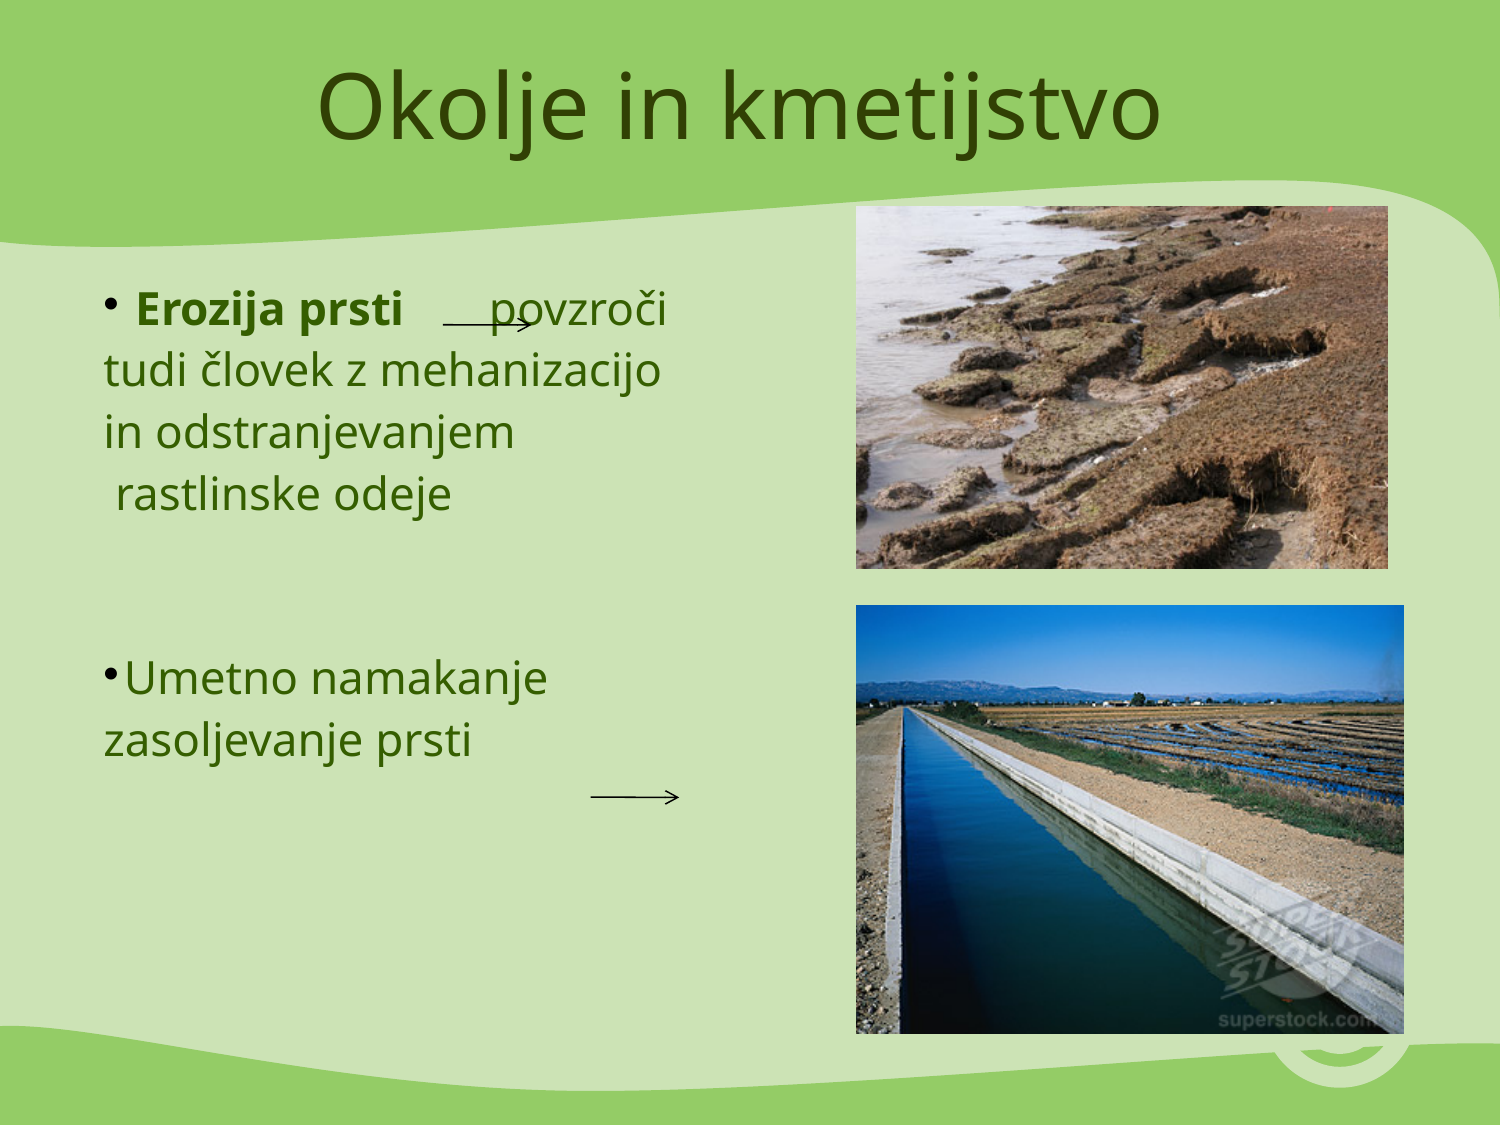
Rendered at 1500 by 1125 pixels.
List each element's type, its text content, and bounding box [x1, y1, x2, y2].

text_box Erozija prsti povzroči tudi človek z mehanizacijo in odstranjevanjem rastlinske odeje Umetno namakanje zasoljevanje prsti [88, 265, 1418, 1063]
title Okolje in kmetijstvo [74, 2, 1406, 190]
picture [856, 206, 1388, 569]
picture [856, 605, 1404, 1034]
